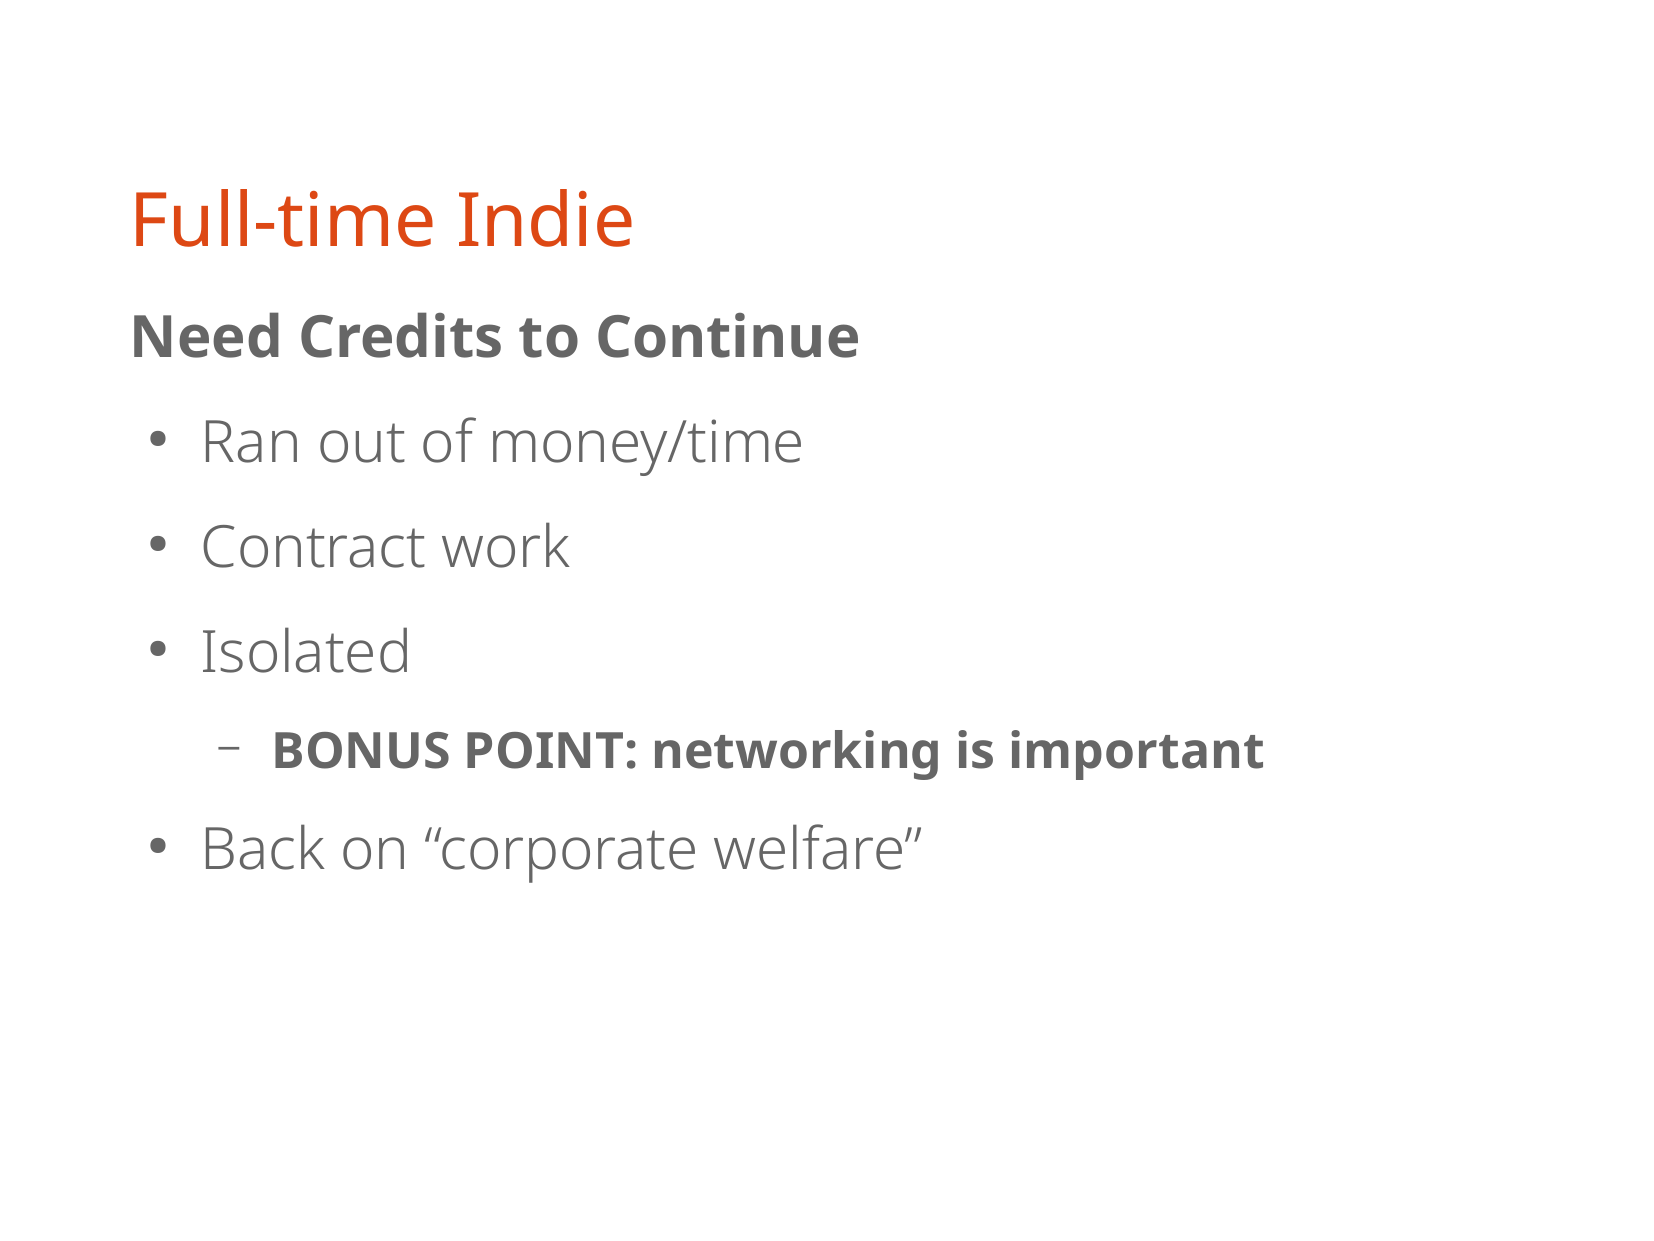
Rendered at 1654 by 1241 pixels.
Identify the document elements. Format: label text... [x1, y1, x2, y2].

list Need Credits to Continue Ran out of money/time Contract work Isolated BONUS POINT: networking is important Back on “corporate welfare” [129, 295, 1518, 1010]
title Full-time Indie [129, 153, 1518, 281]
